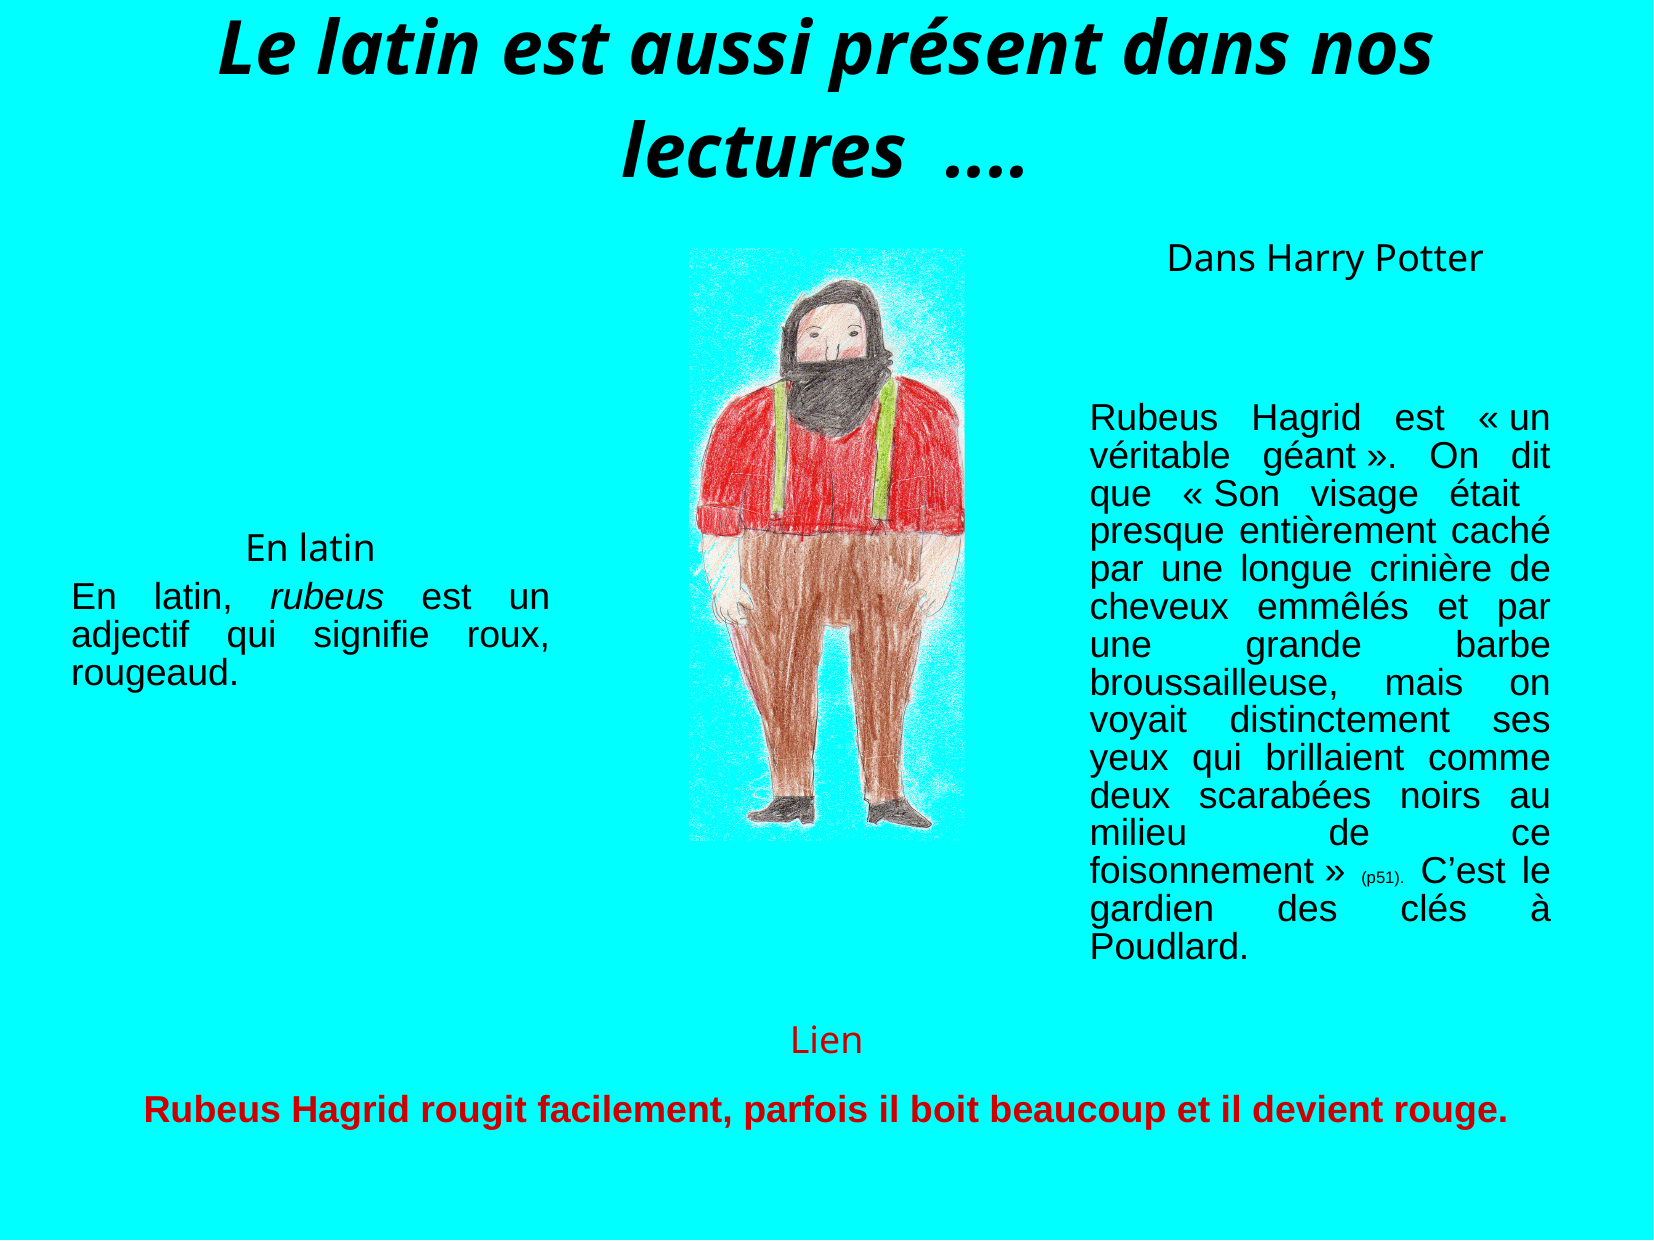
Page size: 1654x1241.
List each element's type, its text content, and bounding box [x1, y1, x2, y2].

text_box Lien Rubeus Hagrid rougit facilement, parfois il boit beaucoup et il devient rouge. [89, 1005, 1564, 1138]
list Dans Harry Potter Rubeus Hagrid est « un véritable géant ». On dit que « Son visage était presque entièrement caché par une longue crinière de cheveux emmêlés et par une grande barbe broussailleuse, mais on voyait distinctement ses yeux qui brillaient comme deux scarabées noirs au milieu de ce foisonnement » (p51). C’est le gardien des clés à Poudlard. [1003, 227, 1566, 1063]
picture [688, 248, 965, 841]
text_box En latin En latin, rubeus est un adjectif qui signifie roux, rougeaud. [0, 516, 565, 724]
title Le latin est aussi présent dans nos lectures .... [124, 0, 1530, 209]
